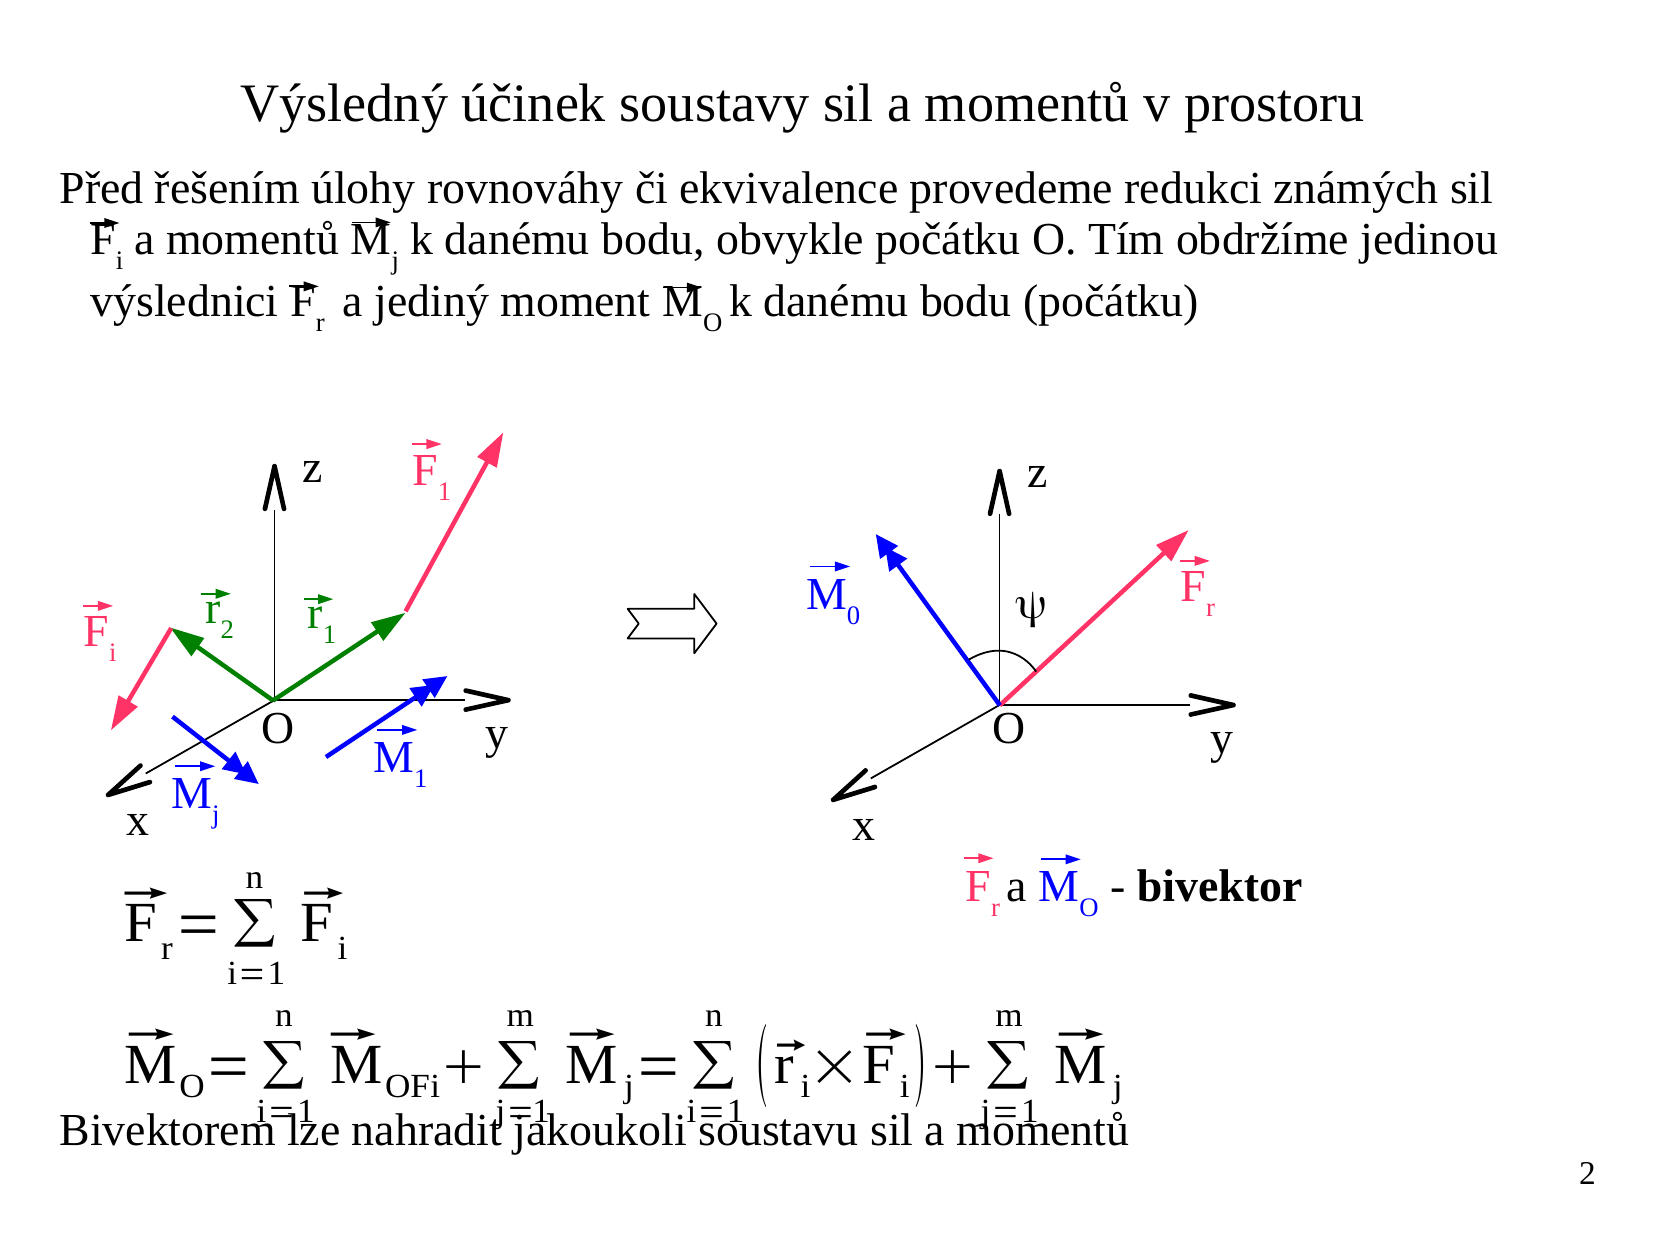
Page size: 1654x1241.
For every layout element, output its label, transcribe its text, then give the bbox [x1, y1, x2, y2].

text_box y [1195, 705, 1285, 776]
text_box Fr a MO - bivektor [951, 853, 1412, 935]
text_box Mj [171, 768, 250, 834]
text_box Fi [83, 606, 160, 672]
text_box F1 [412, 444, 488, 510]
text_box y [470, 700, 560, 771]
text_box O [246, 695, 320, 766]
chart [98, 856, 1137, 1133]
text_box r1 [307, 587, 366, 654]
text_box r2 [205, 582, 264, 648]
text_box [627, 593, 717, 654]
title Výsledný účinek soustavy sil a momentů v prostoru [59, 0, 1548, 163]
text_box M1 [373, 731, 452, 798]
text_box y [1001, 579, 1134, 641]
text_box x [837, 791, 926, 863]
list Před řešením úlohy rovnováhy či ekvivalence provedeme redukci známých sil Fi a momentů Mj k danému bodu, obvykle počátku O. Tím obdržíme jedinou výslednici Fr a jediný moment MO k danému bodu (počátku) Bivektorem lze nahradit jakoukoli soustavu sil a momentů [59, 163, 1548, 1220]
text_box O [978, 695, 1052, 767]
text_box Fr [1180, 561, 1256, 627]
text_box x [112, 787, 201, 858]
text_box z [287, 434, 377, 505]
text_box z [1012, 439, 1270, 621]
text_box M0 [806, 568, 885, 634]
